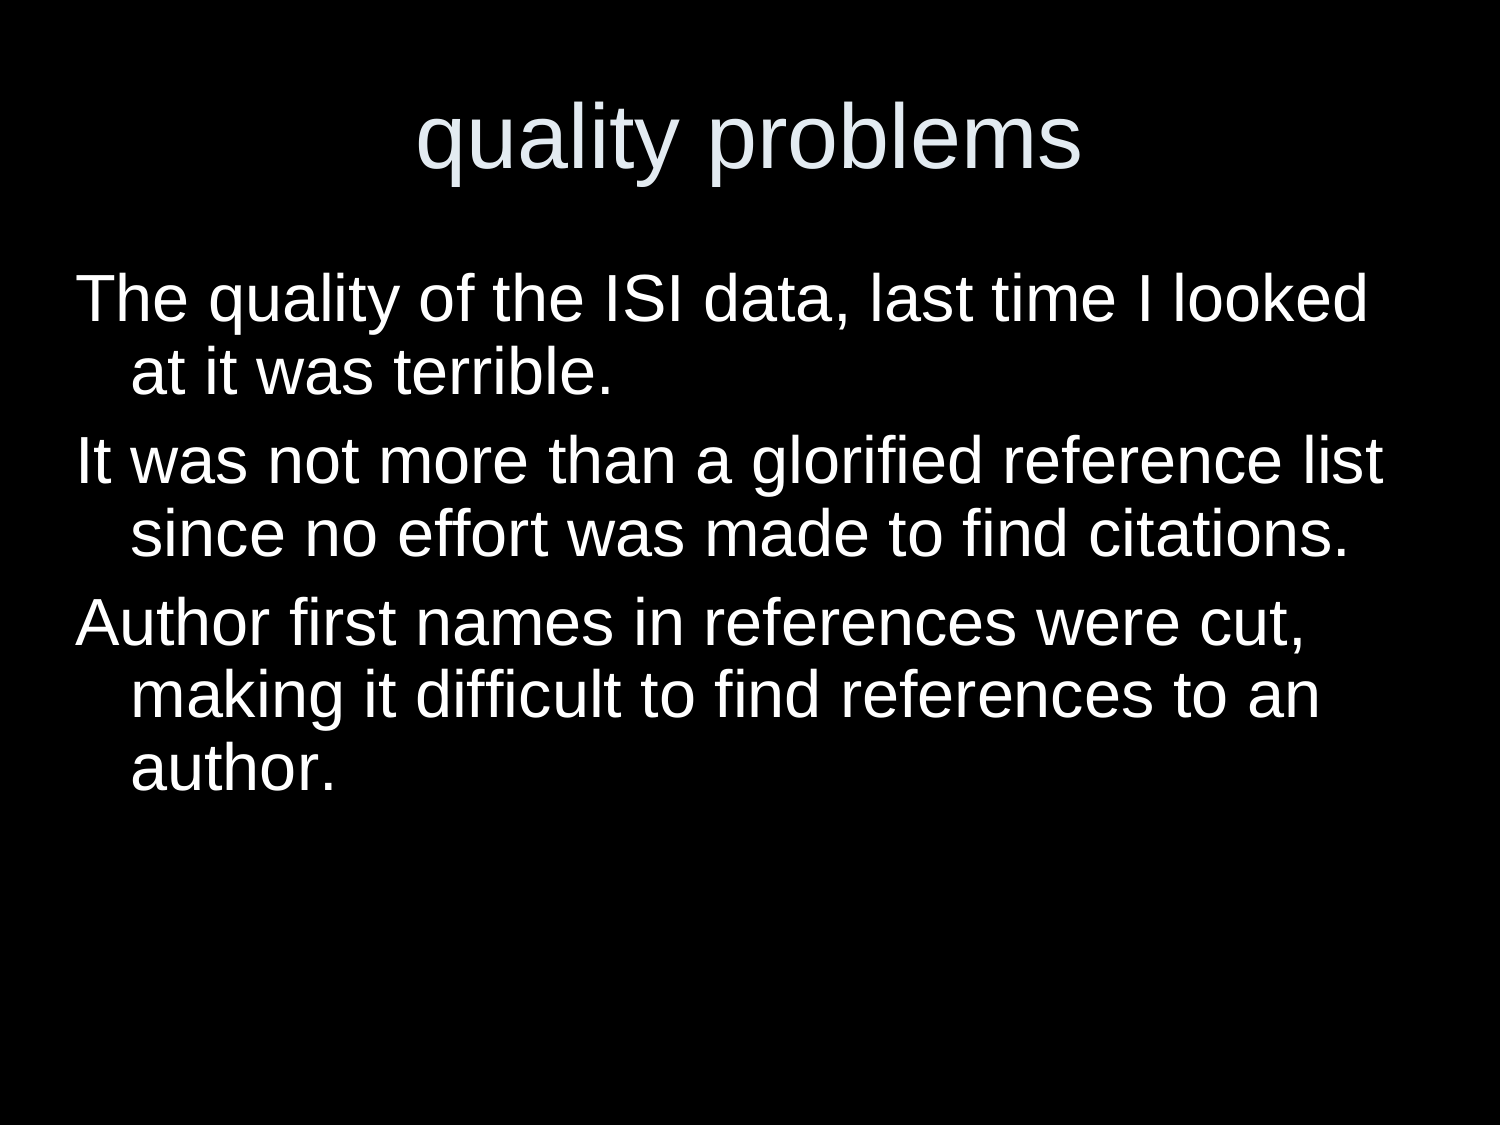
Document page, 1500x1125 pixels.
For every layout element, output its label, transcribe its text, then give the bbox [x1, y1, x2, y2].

title quality problems [75, 28, 1426, 250]
list The quality of the ISI data, last time I looked at it was terrible. It was not more than a glorified reference list since no effort was made to find citations. Author first names in references were cut, making it difficult to find references to an author. [75, 262, 1426, 991]
